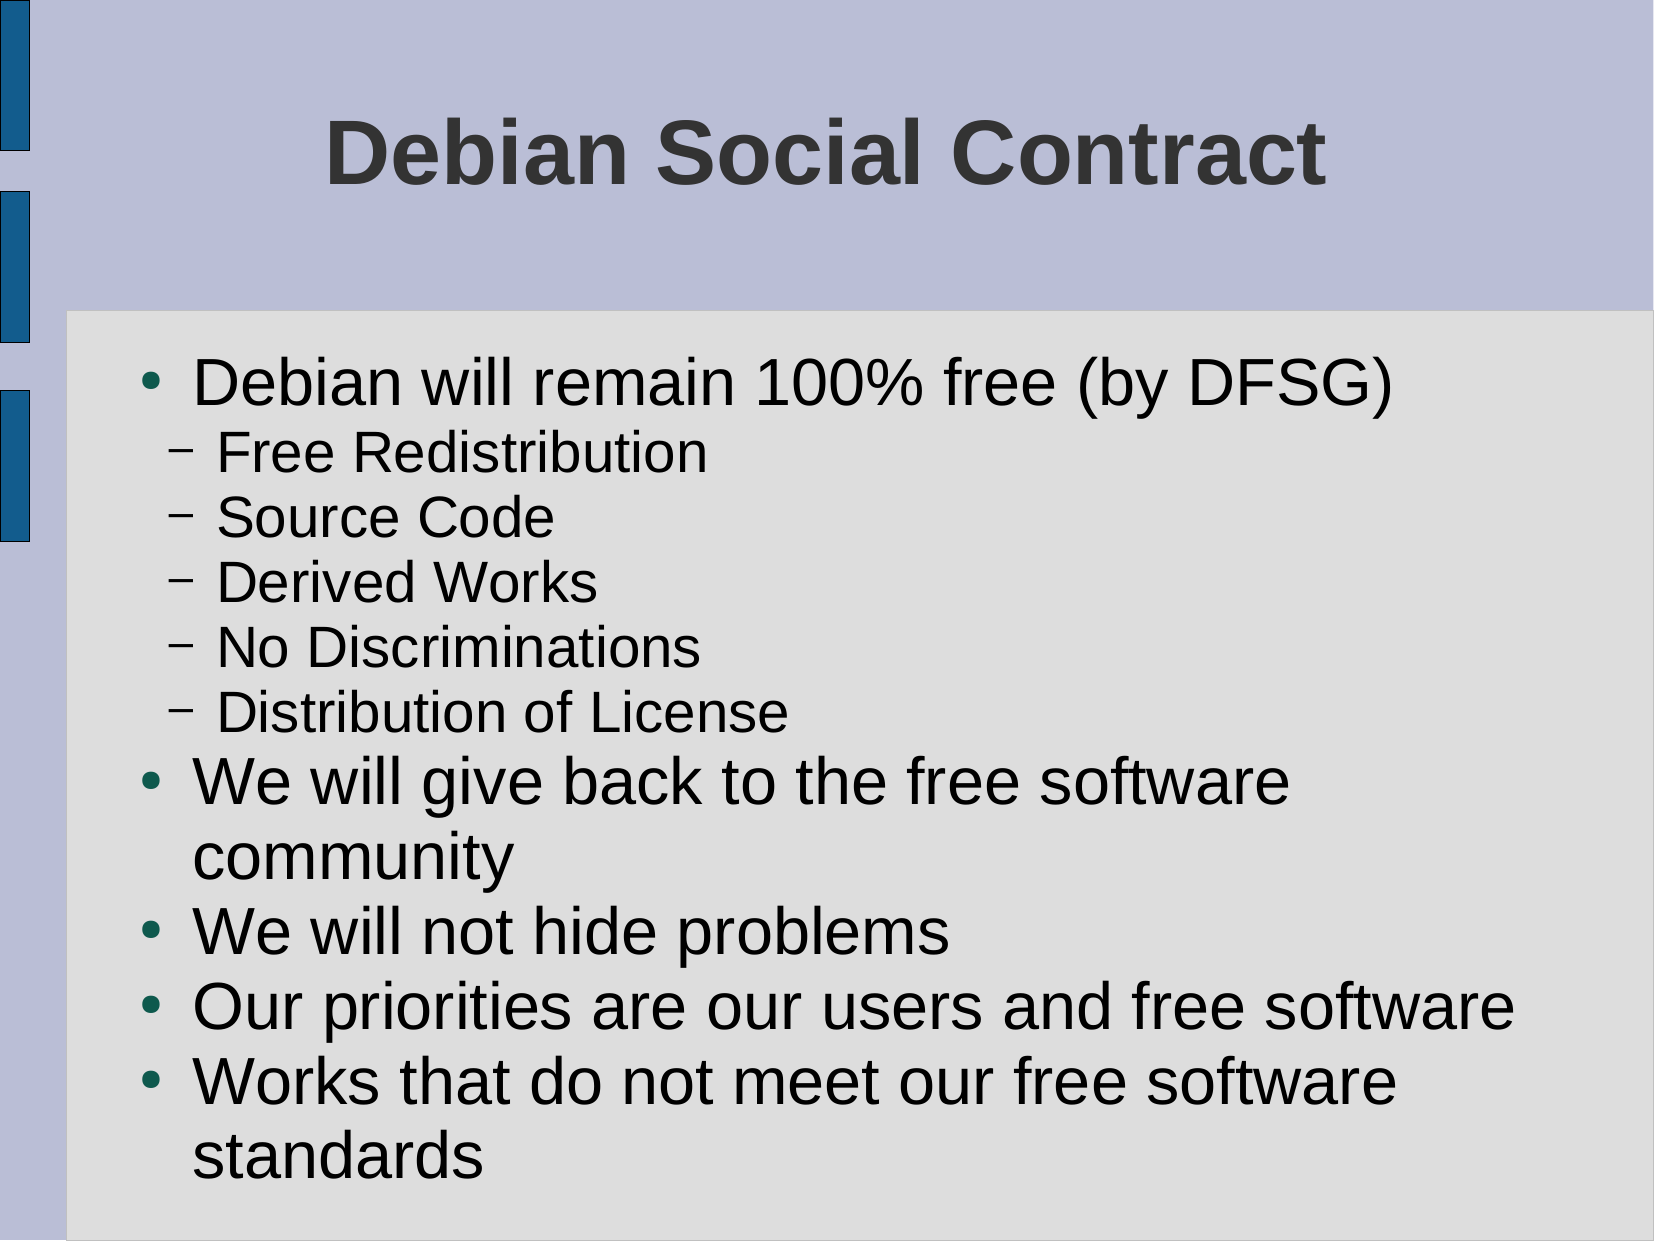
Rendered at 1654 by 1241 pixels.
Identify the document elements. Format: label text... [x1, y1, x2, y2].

title Debian Social Contract [82, 56, 1571, 250]
list Debian will remain 100% free (by DFSG) Free Redistribution Source Code Derived Works No Discriminations Distribution of License We will give back to the free software community We will not hide problems Our priorities are our users and free software Works that do not meet our free software standards [121, 344, 1534, 1164]
